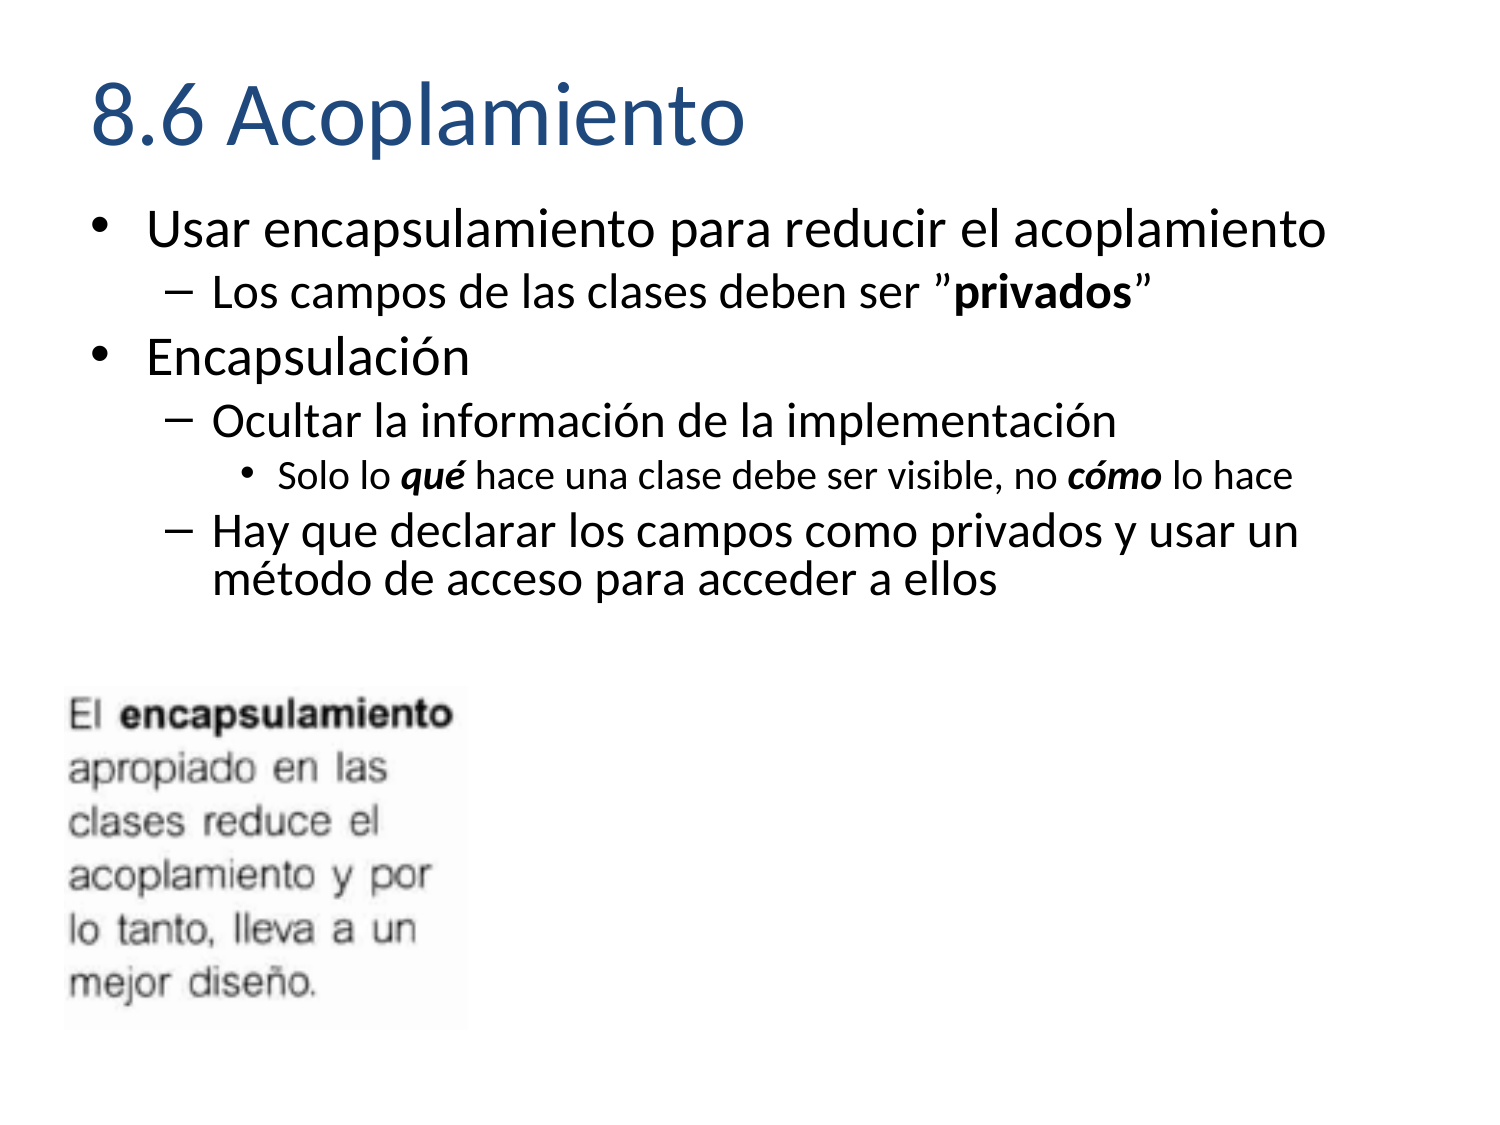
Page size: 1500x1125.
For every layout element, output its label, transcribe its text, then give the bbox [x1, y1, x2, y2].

title 8.6 Acoplamiento [75, 45, 1426, 173]
list Usar encapsulamiento para reducir el acoplamiento Los campos de las clases deben ser ”privados” Encapsulación Ocultar la información de la implementación Solo lo qué hace una clase debe ser visible, no cómo lo hace Hay que declarar los campos como privados y usar un método de acceso para acceder a ellos [75, 196, 1426, 646]
picture [64, 686, 468, 1030]
